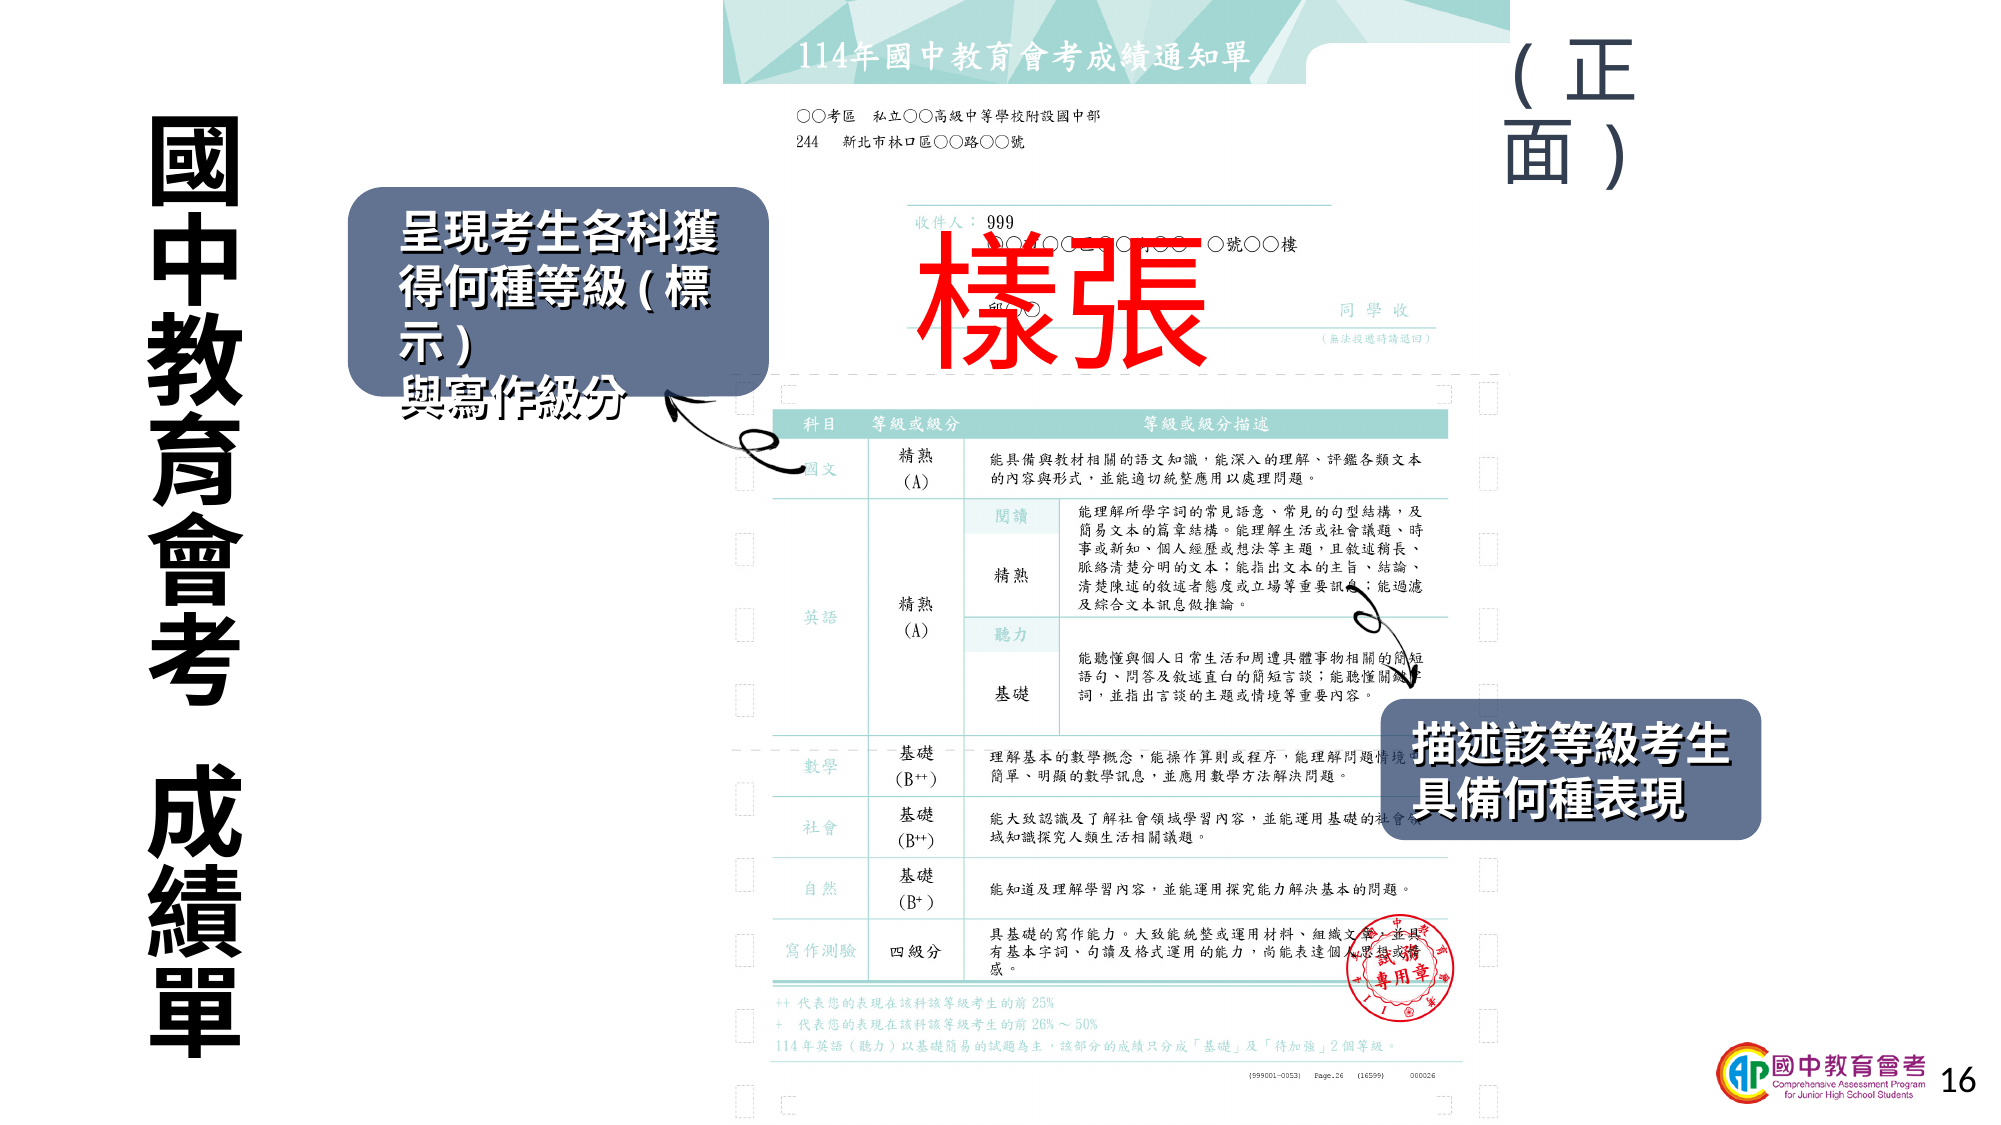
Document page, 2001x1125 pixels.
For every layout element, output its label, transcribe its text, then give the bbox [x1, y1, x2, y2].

picture [659, 0, 1510, 1125]
text_box 樣張 [897, 199, 1241, 397]
text_box (正面) [1485, 25, 1751, 128]
title 國中教育會考 成績單 [64, 90, 246, 1079]
text_box 描述該等級考生 具備何種表現 [1380, 698, 1762, 841]
text_box 呈現考生各科獲 得何種等級(標示) 與寫作級分 [347, 187, 769, 397]
text_box [1923, 1047, 2000, 1108]
